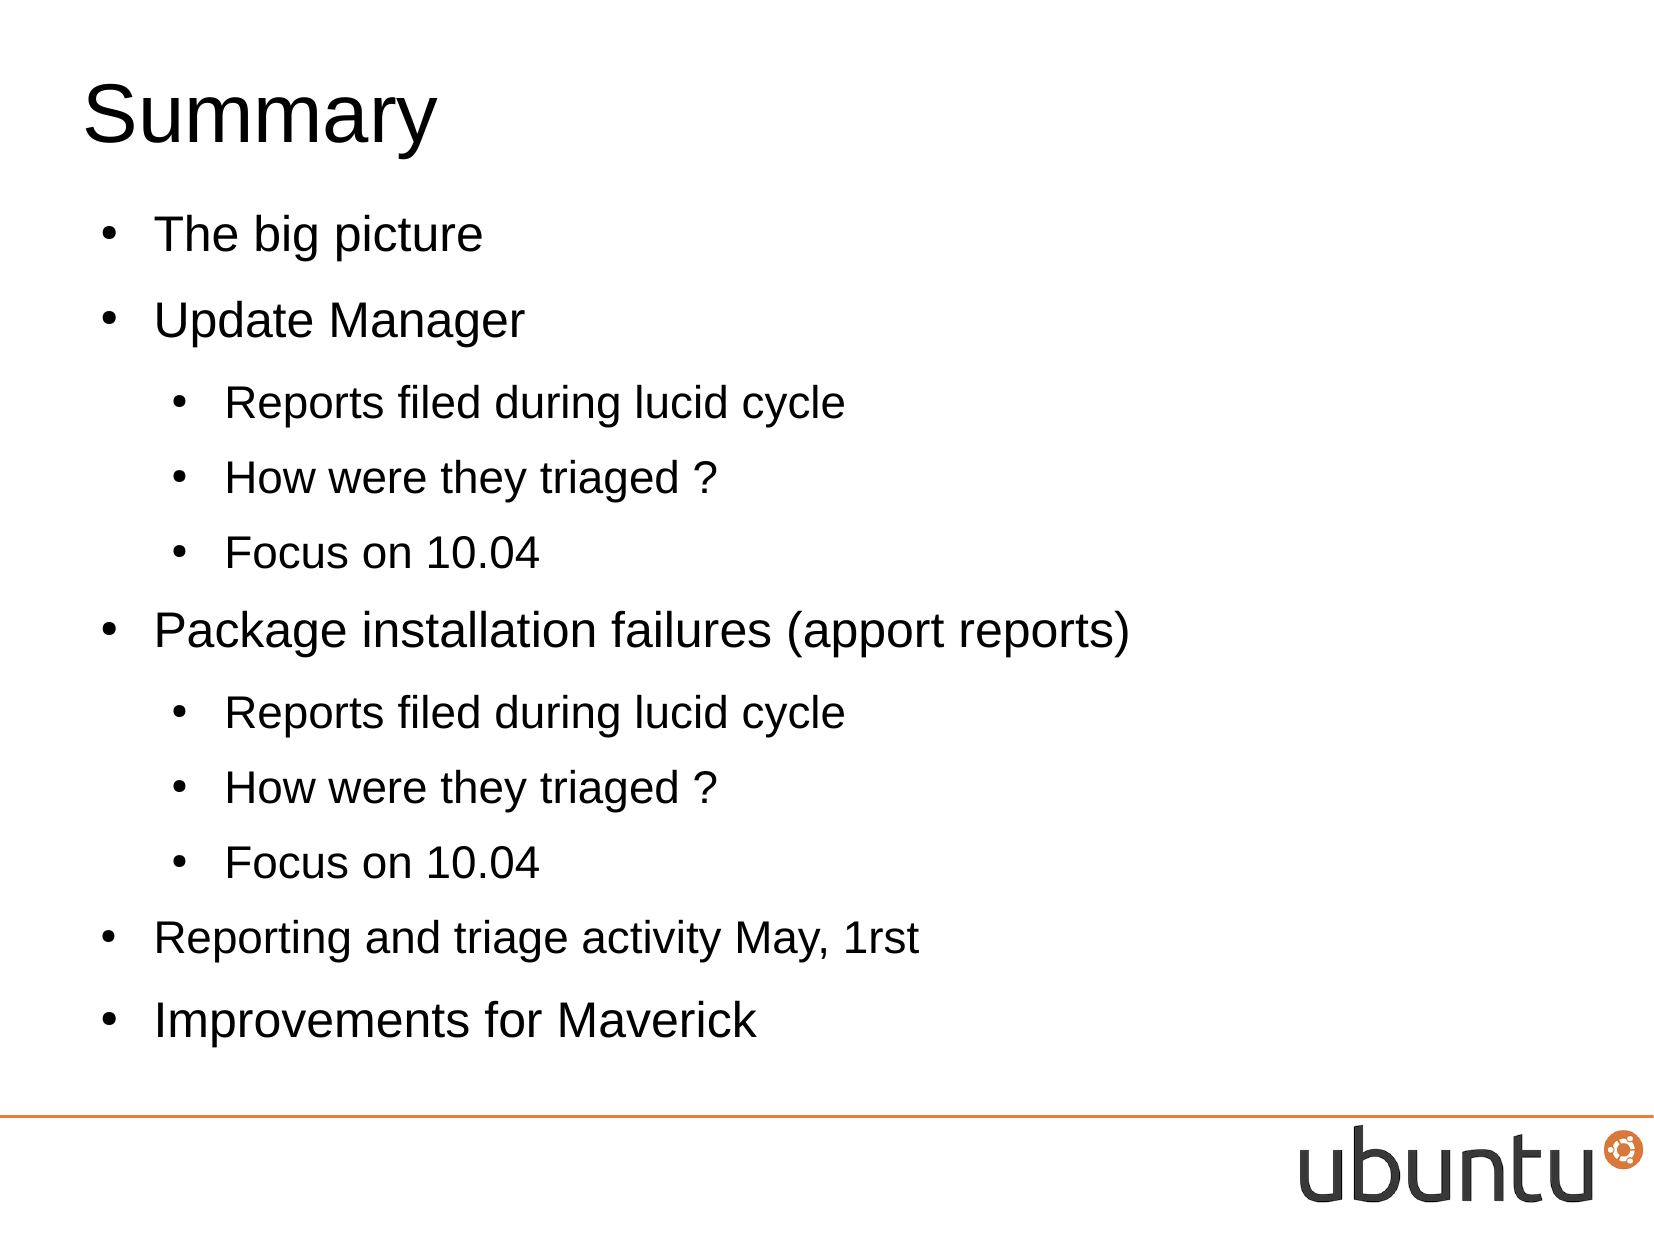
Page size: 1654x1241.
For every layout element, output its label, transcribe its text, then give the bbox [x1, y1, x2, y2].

title Summary [82, 49, 1571, 178]
picture [1293, 1118, 1648, 1211]
list The big picture Update Manager Reports filed during lucid cycle How were they triaged ? Focus on 10.04 Package installation failures (apport reports) Reports filed during lucid cycle How were they triaged ? Focus on 10.04 Reporting and triage activity May, 1rst Improvements for Maverick [82, 206, 1571, 1109]
